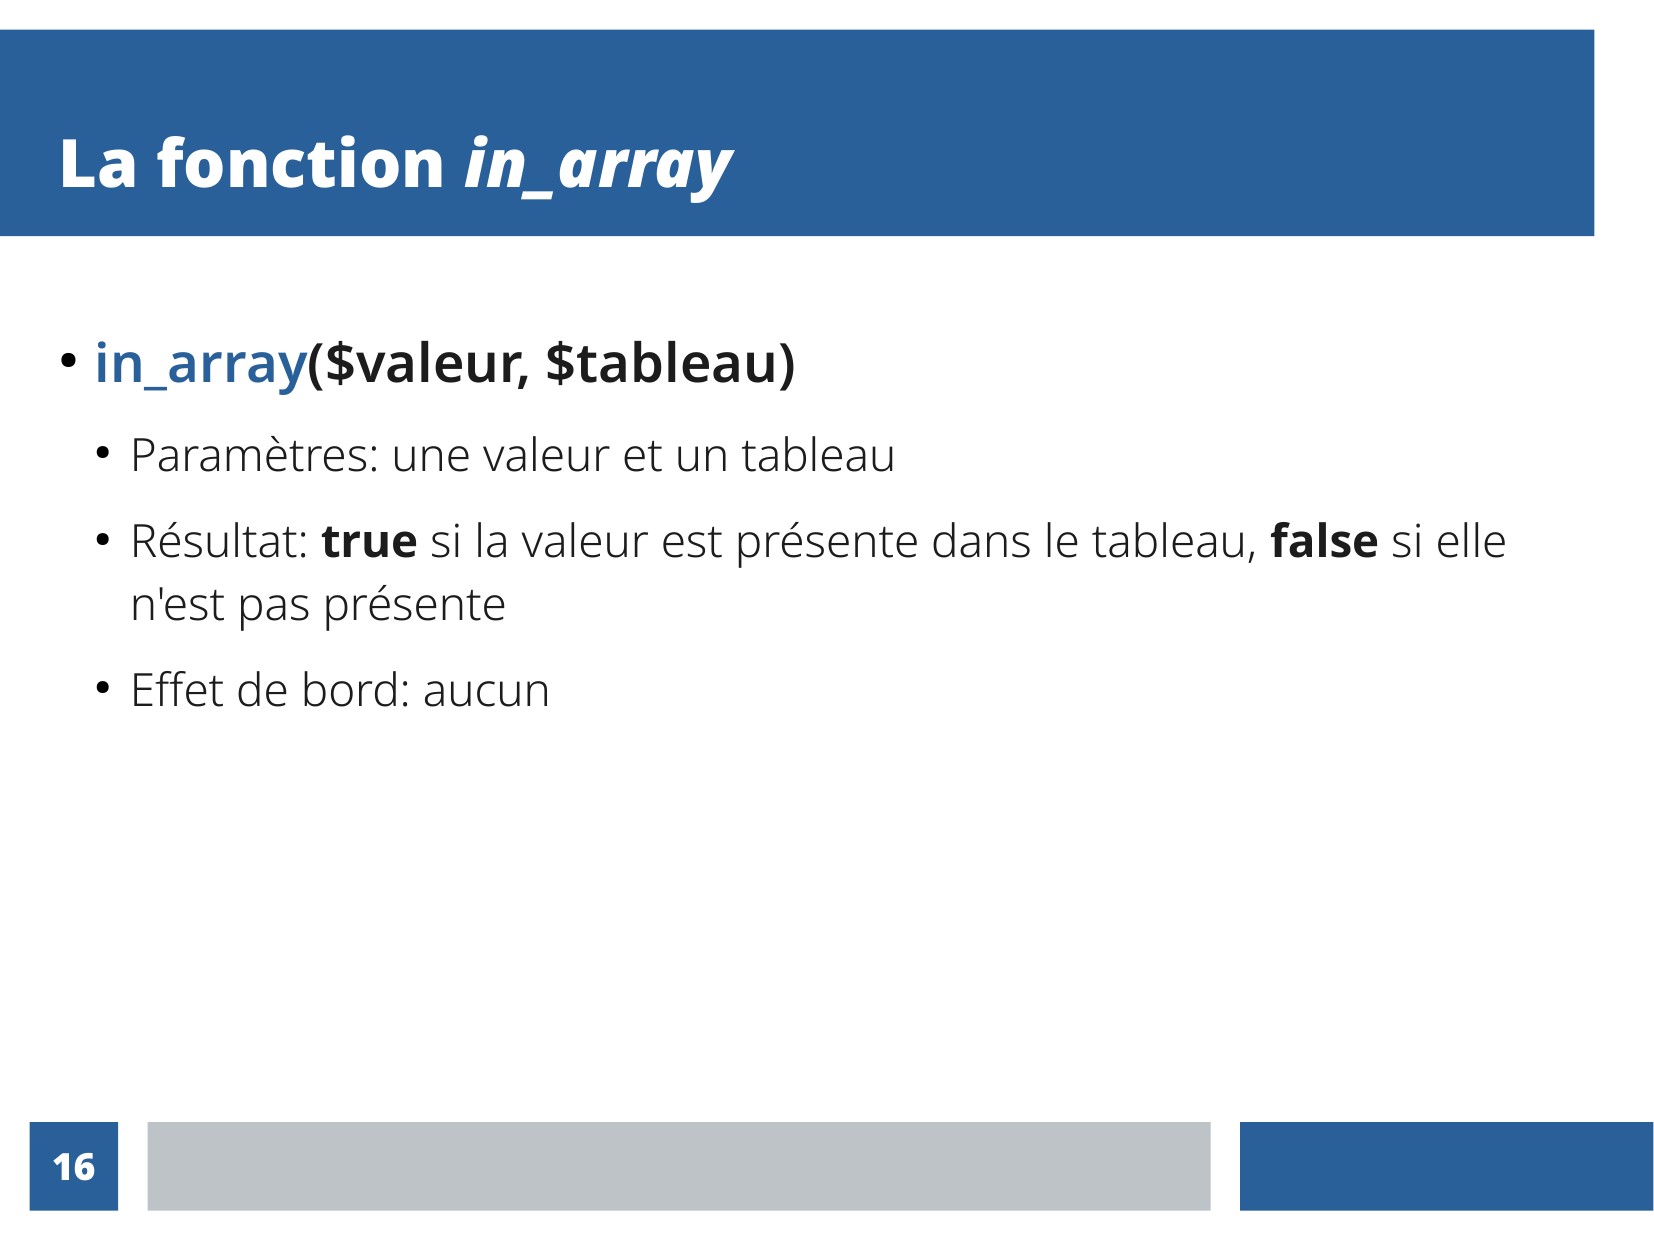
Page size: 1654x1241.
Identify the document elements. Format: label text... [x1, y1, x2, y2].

title La fonction in_array [59, 59, 1595, 207]
list in_array($valeur, $tableau) Paramètres: une valeur et un tableau Résultat: true si la valeur est présente dans le tableau, false si elle n'est pas présente Effet de bord: aucun [59, 324, 1565, 1093]
